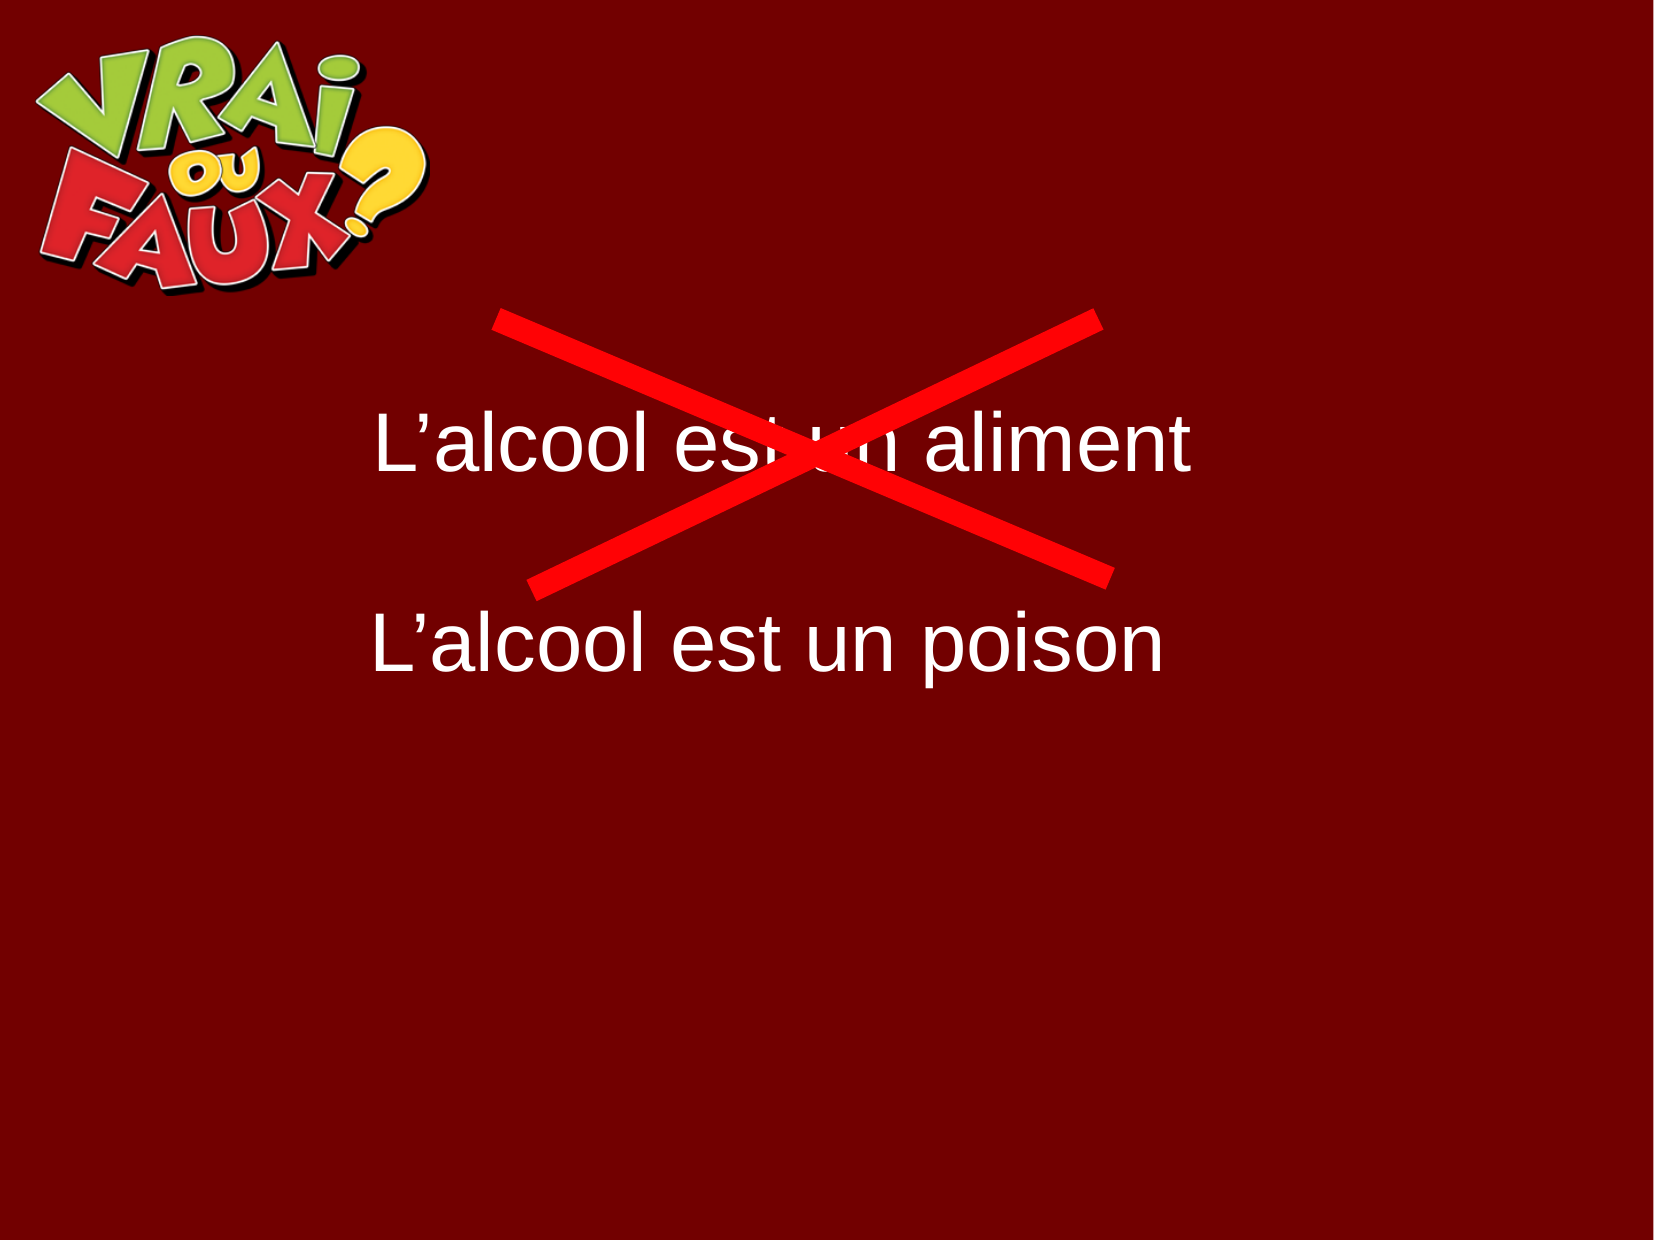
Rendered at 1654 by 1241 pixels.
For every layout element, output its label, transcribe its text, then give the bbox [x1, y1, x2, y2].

title L’alcool est un aliment L’alcool est un poison [23, 508, 1512, 768]
picture [35, 35, 430, 296]
